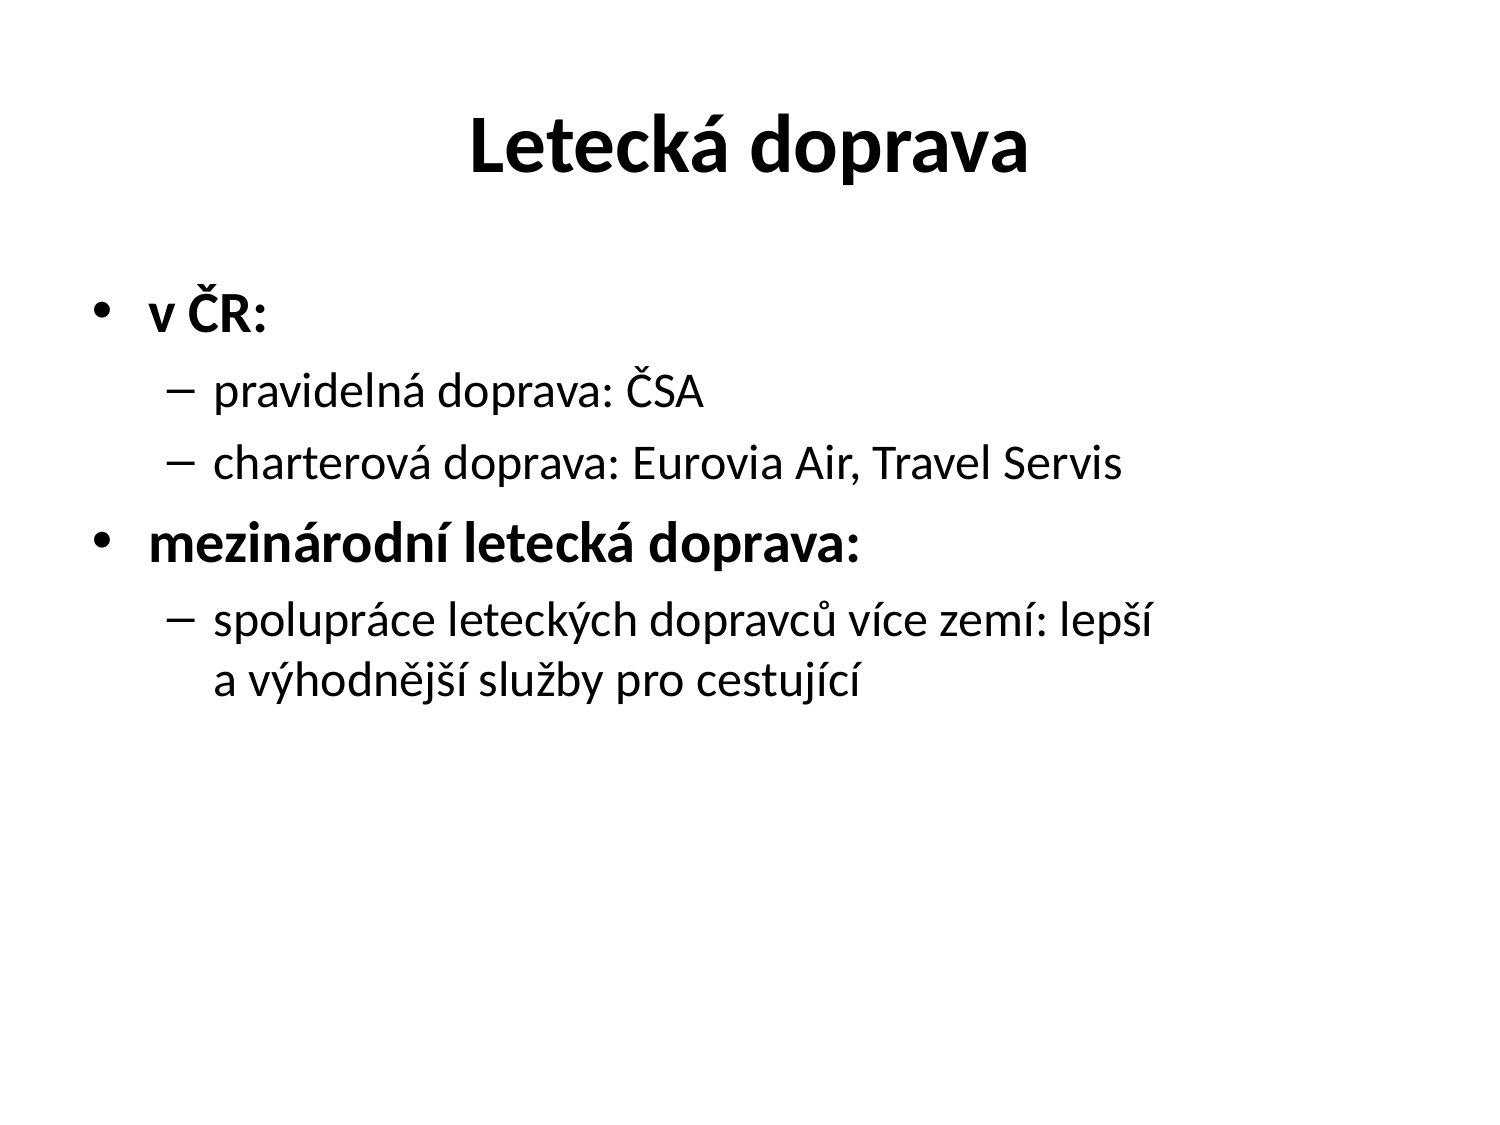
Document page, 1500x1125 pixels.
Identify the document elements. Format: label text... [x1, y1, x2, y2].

title Letecká doprava [75, 45, 1426, 233]
list v ČR: pravidelná doprava: ČSA charterová doprava: Eurovia Air, Travel Servis mezinárodní letecká doprava: spolupráce leteckých dopravců více zemí: lepší a výhodnější služby pro cestující [76, 267, 1427, 1010]
